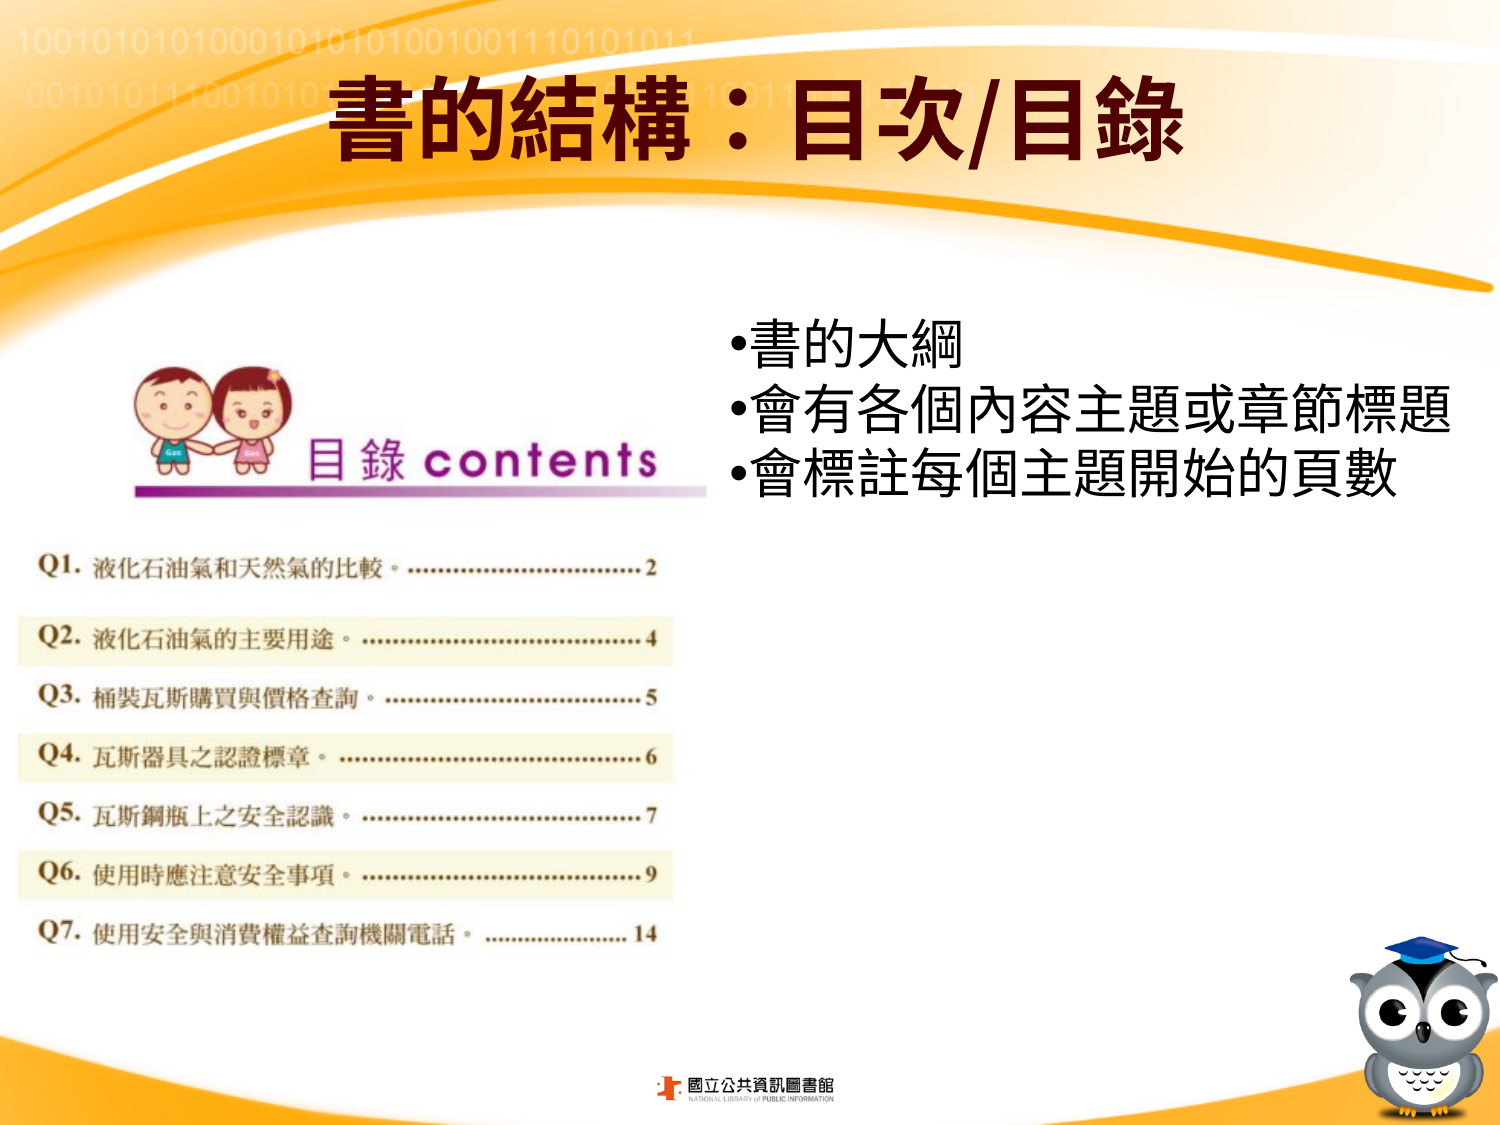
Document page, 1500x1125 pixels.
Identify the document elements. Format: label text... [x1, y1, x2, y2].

text_box 書的大綱 會有各個內容主題或章節標題 會標註每個主題開始的頁數 [714, 302, 1471, 513]
picture [0, 0, 1500, 1125]
title 書的結構：目次/目錄 [117, 23, 1395, 211]
